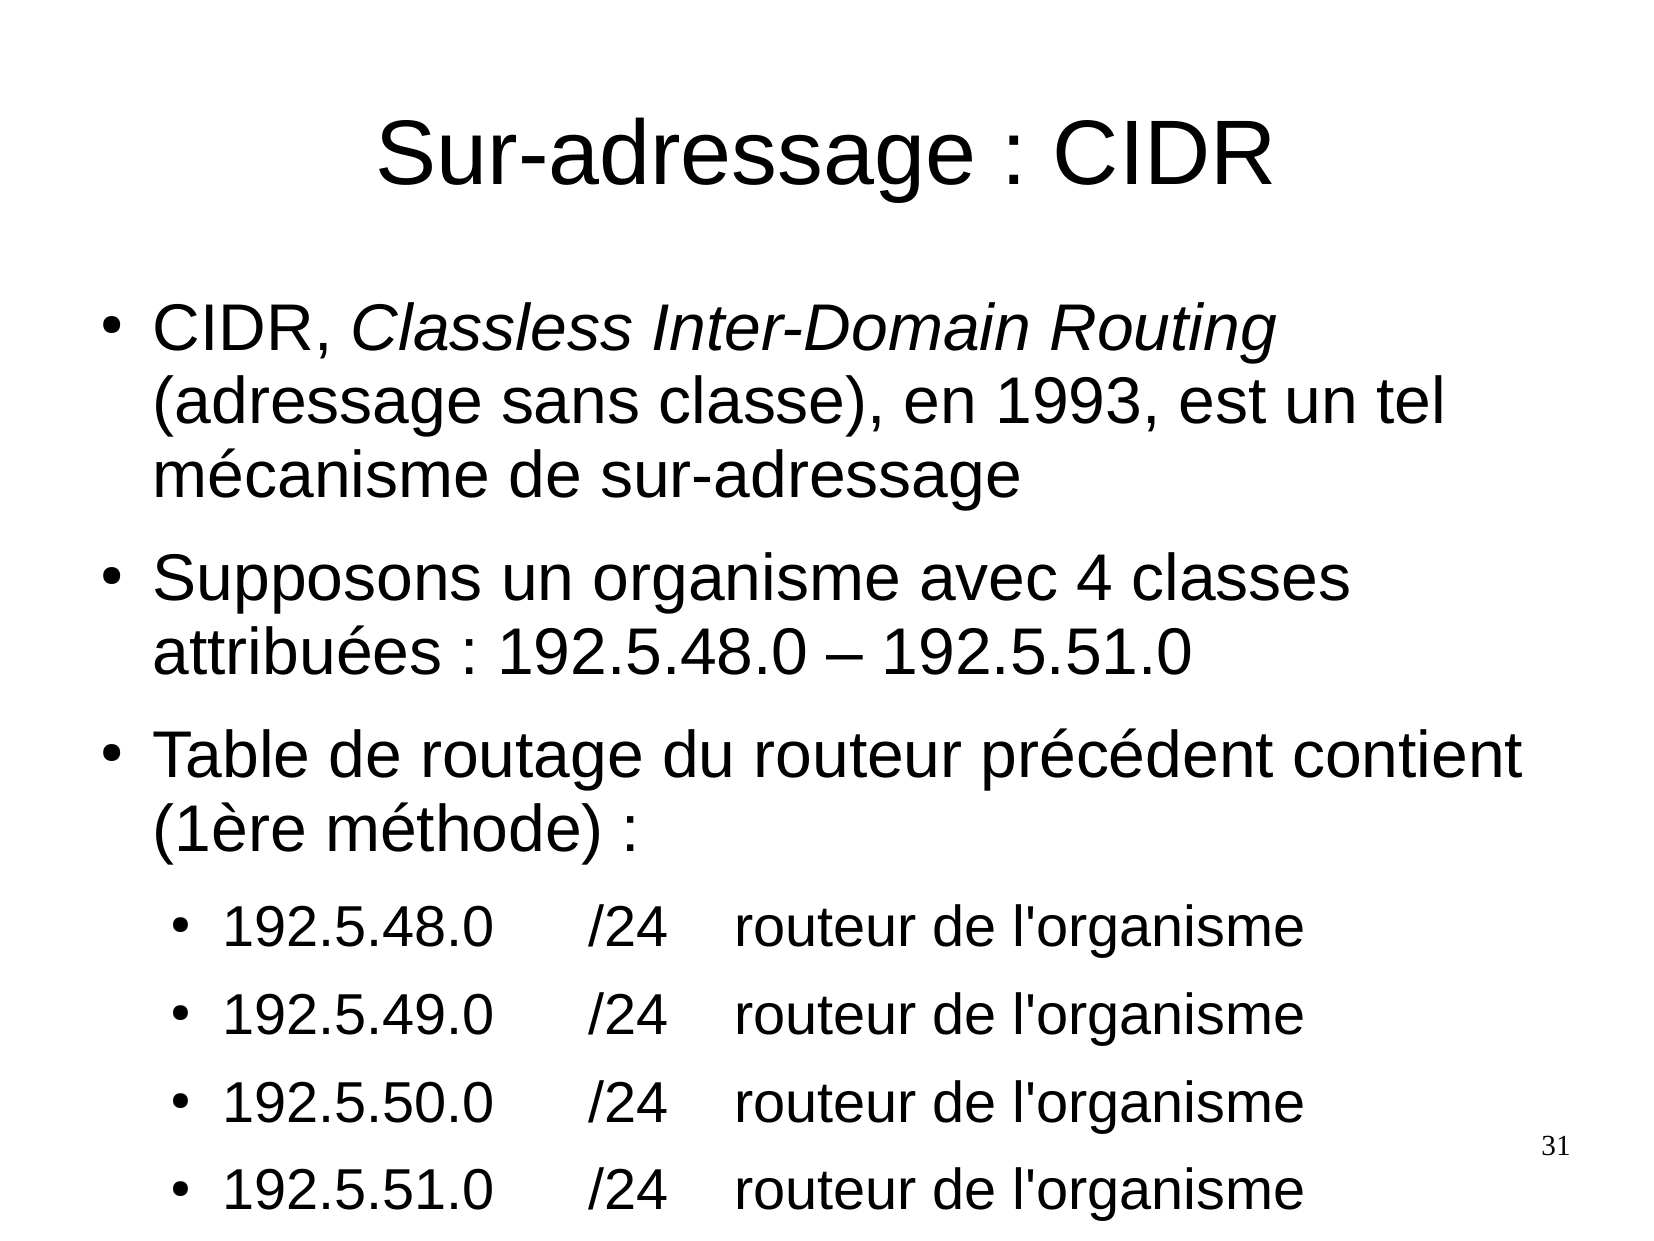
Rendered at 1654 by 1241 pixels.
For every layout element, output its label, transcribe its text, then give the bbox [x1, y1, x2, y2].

title Sur-adressage : CIDR [82, 49, 1571, 257]
list CIDR, Classless Inter-Domain Routing (adressage sans classe), en 1993, est un tel mécanisme de sur-adressage Supposons un organisme avec 4 classes attribuées : 192.5.48.0 – 192.5.51.0 Table de routage du routeur précédent contient (1ère méthode) : 192.5.48.0 /24 routeur de l'organisme 192.5.49.0 /24 routeur de l'organisme 192.5.50.0 /24 routeur de l'organisme 192.5.51.0 /24 routeur de l'organisme [82, 290, 1571, 1230]
